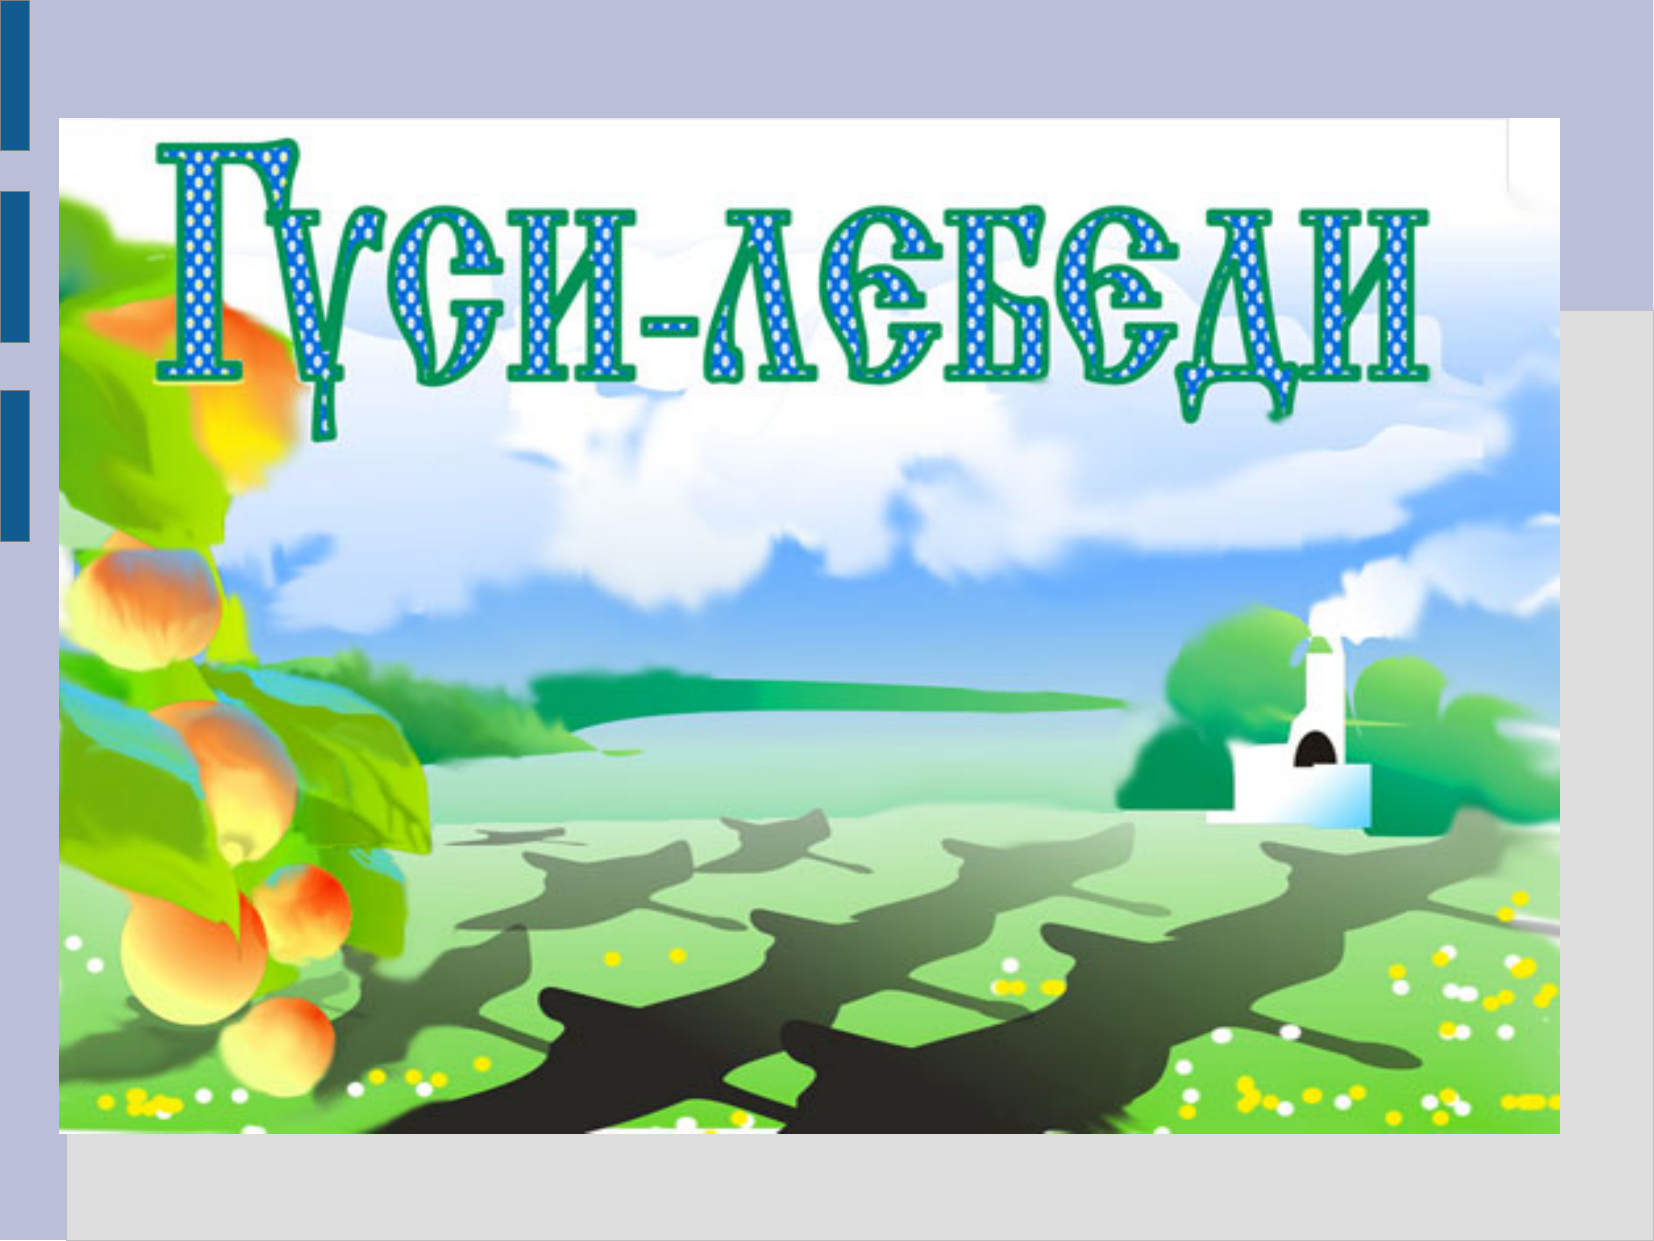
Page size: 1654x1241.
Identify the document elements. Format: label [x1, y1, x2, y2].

picture [59, 118, 1560, 1134]
